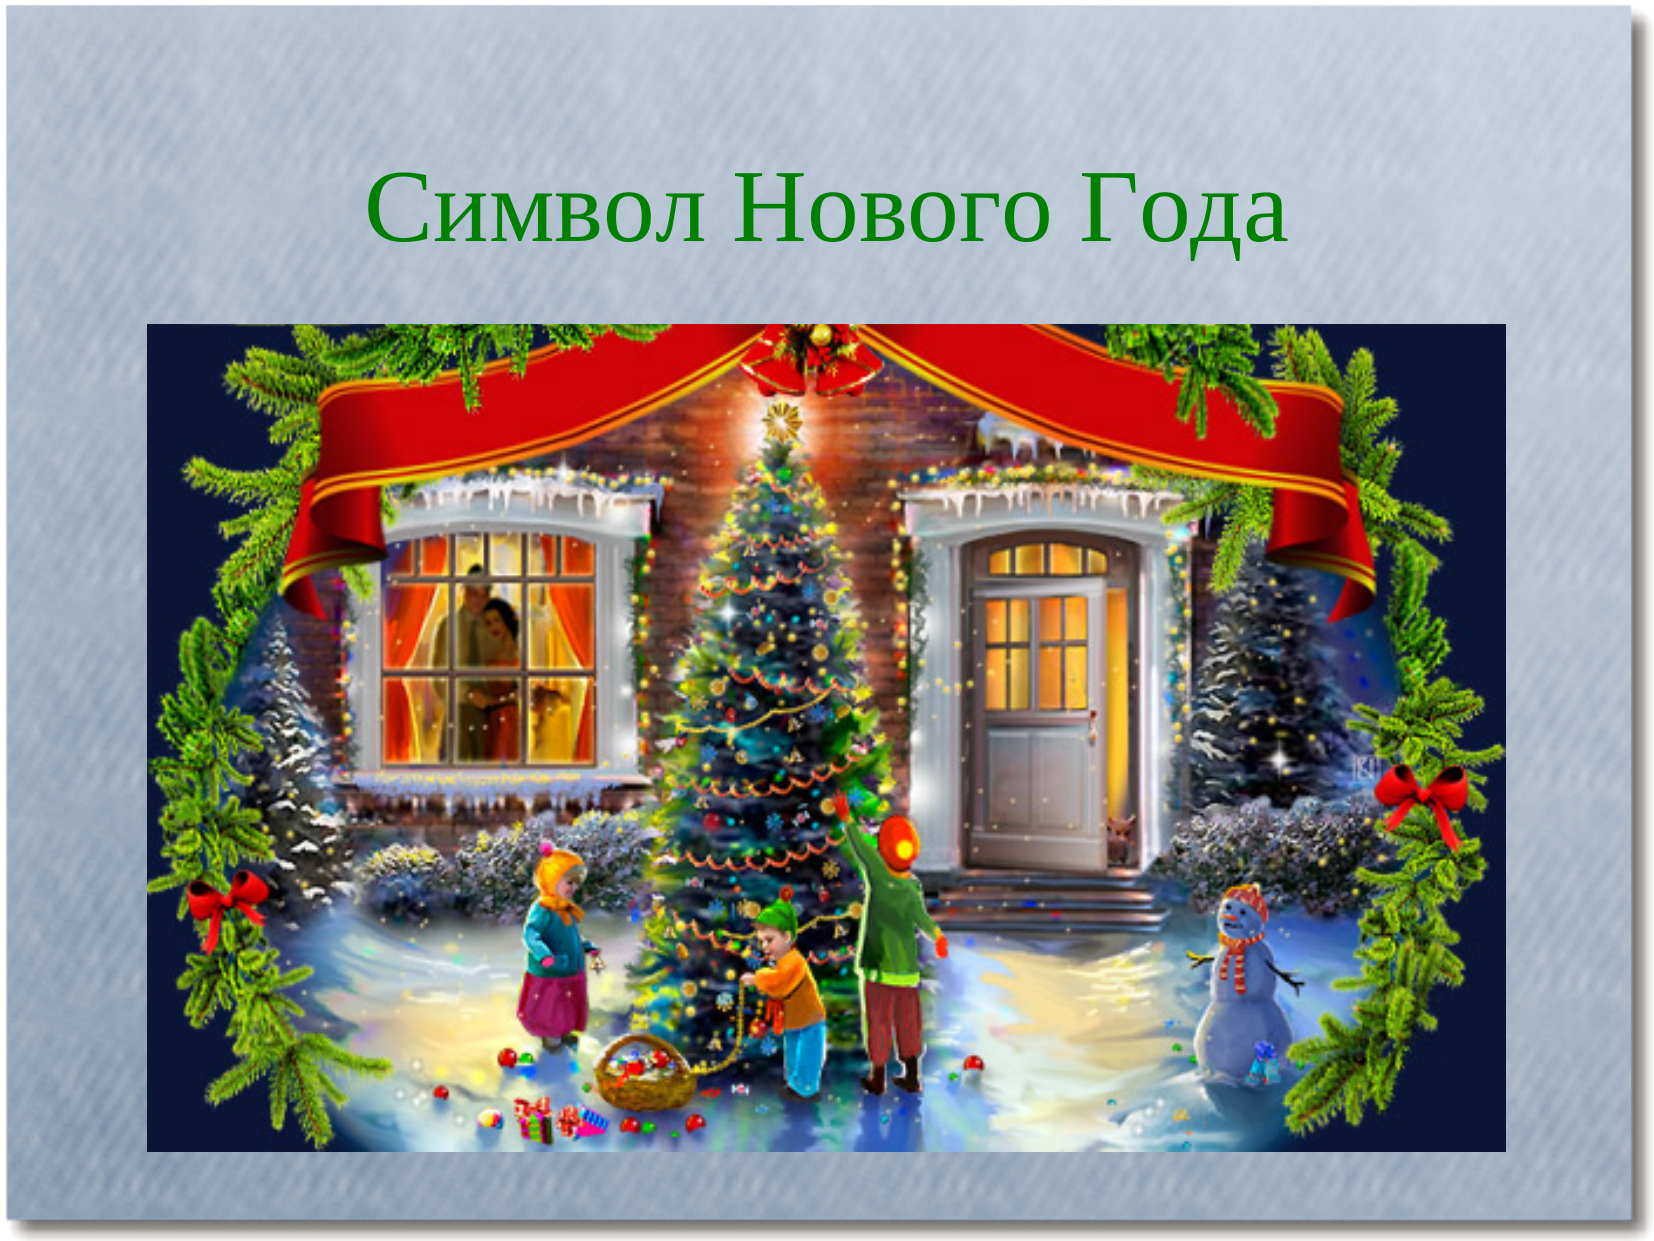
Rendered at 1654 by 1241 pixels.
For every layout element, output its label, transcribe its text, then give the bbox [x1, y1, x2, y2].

title Символ Нового Года [121, 102, 1534, 310]
picture [0, 0, 1654, 1241]
